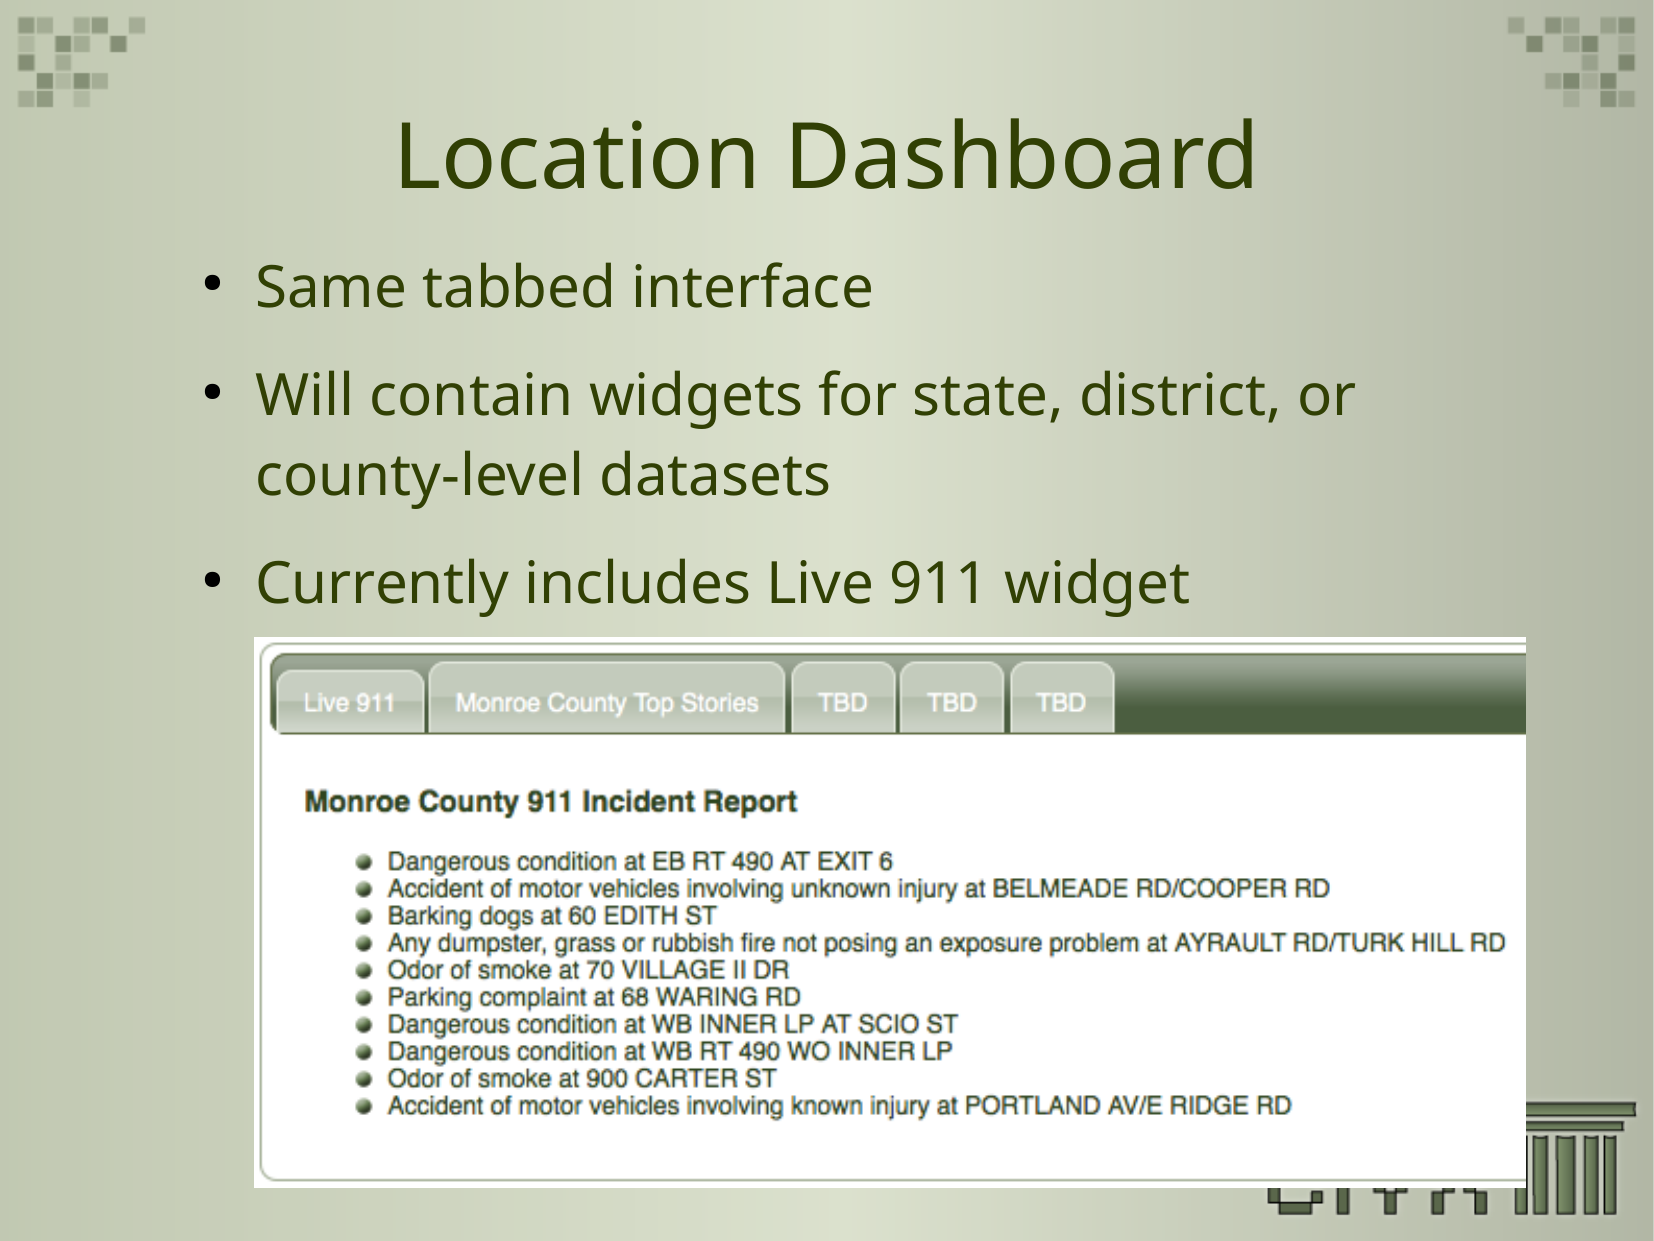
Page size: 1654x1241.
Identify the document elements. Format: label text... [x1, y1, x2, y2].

picture [0, 0, 1654, 1241]
title Location Dashboard [82, 49, 1571, 257]
list Same tabbed interface Will contain widgets for state, district, or county-level datasets Currently includes Live 911 widget [184, 244, 1576, 1027]
